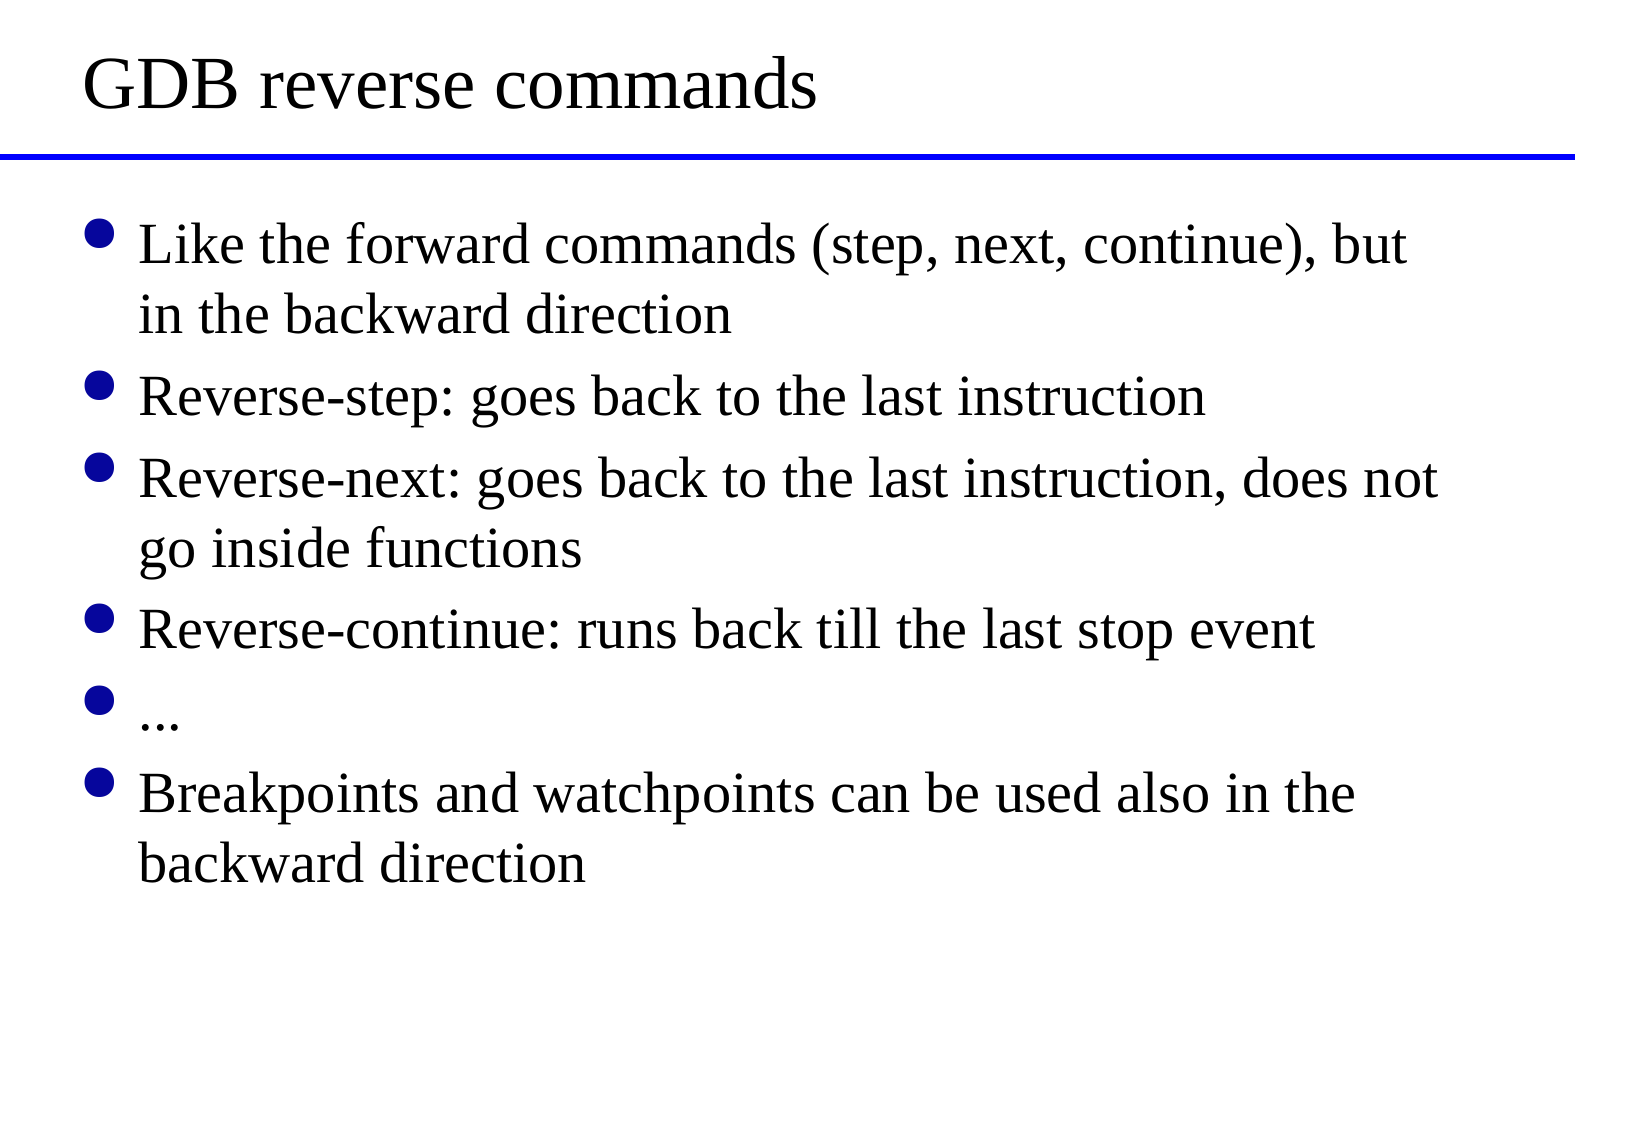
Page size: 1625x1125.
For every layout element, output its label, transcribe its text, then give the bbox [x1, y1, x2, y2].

list Like the forward commands (step, next, continue), but in the backward direction Reverse-step: goes back to the last instruction Reverse-next: goes back to the last instruction, does not go inside functions Reverse-continue: runs back till the last stop event ... Breakpoints and watchpoints can be used also in the backward direction [67, 198, 1478, 1061]
title GDB reverse commands [67, 27, 1544, 131]
